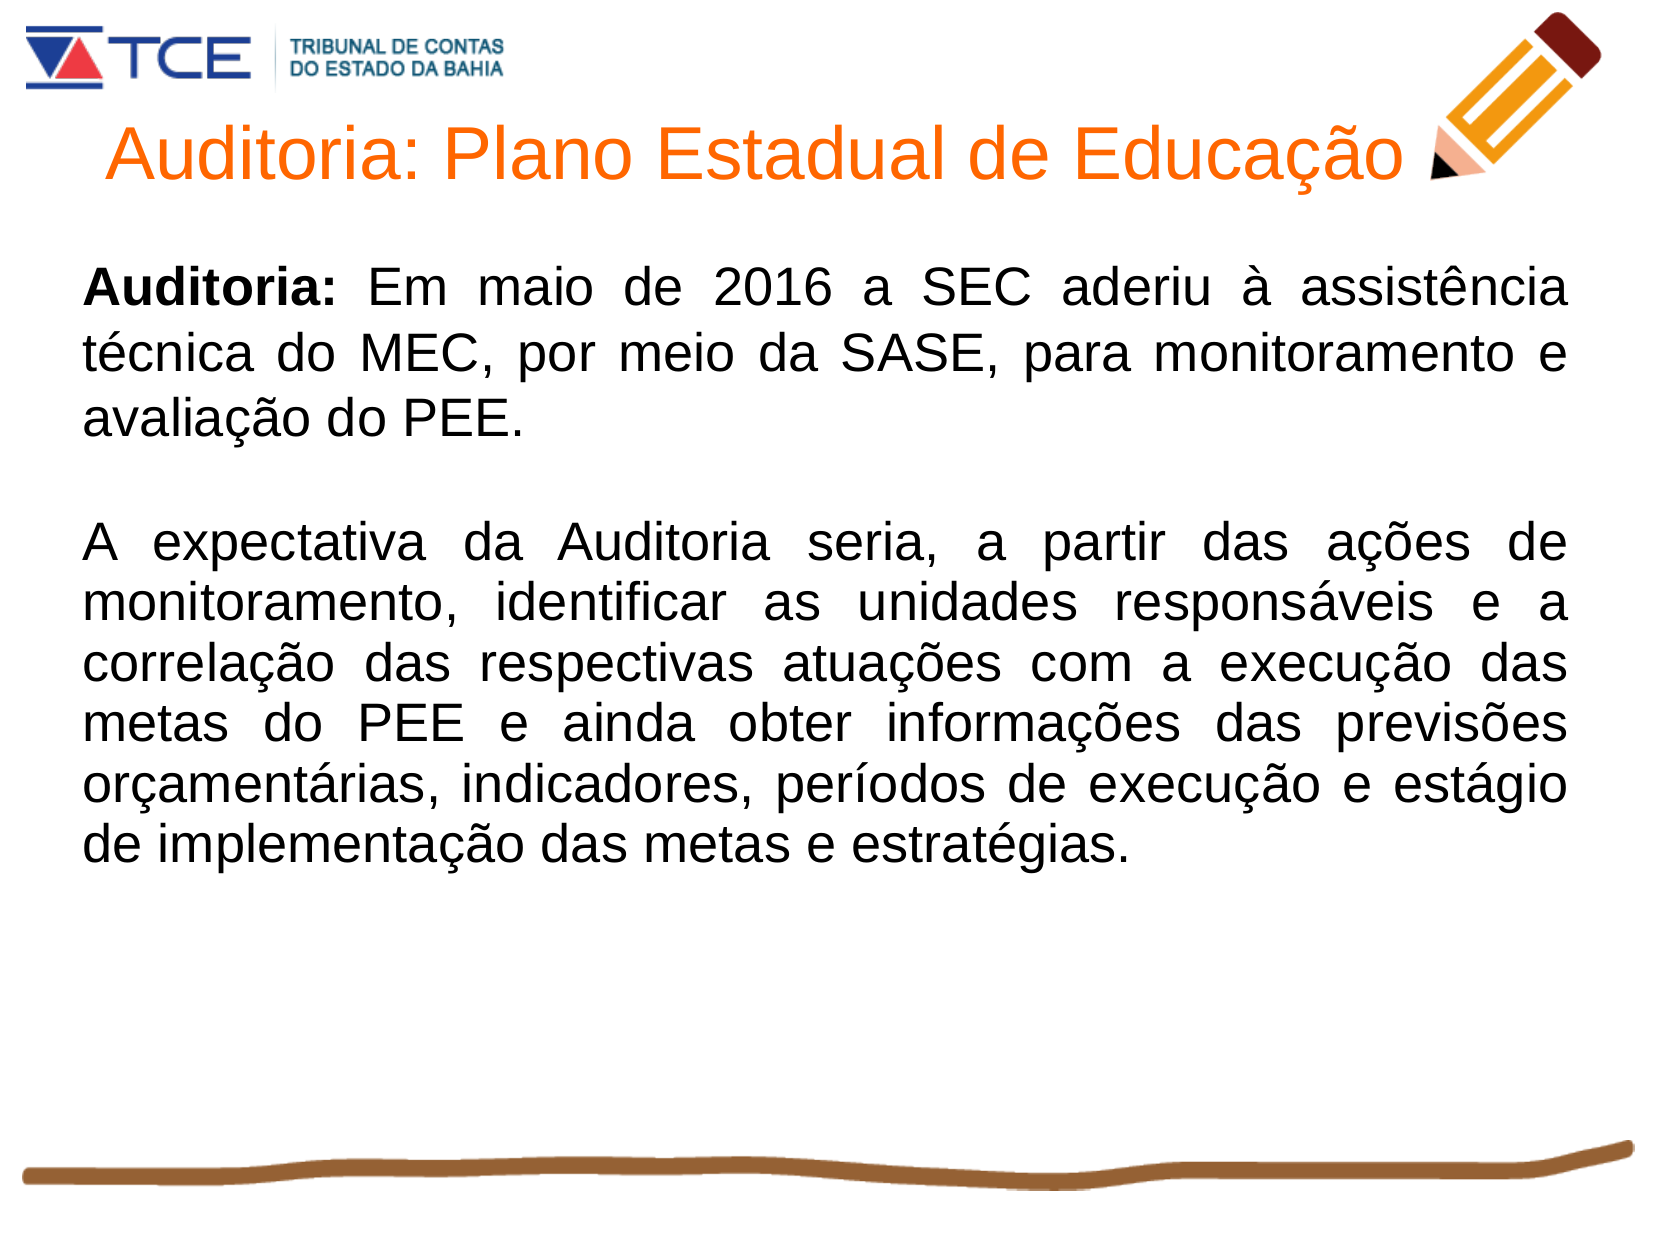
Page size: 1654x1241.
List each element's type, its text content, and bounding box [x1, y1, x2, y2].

picture [1430, 12, 1602, 181]
list Auditoria: Em maio de 2016 a SEC aderiu à assistência técnica do MEC, por meio da SASE, para monitoramento e avaliação do PEE. A expectativa da Auditoria seria, a partir das ações de monitoramento, identificar as unidades responsáveis e a correlação das respectivas atuações com a execução das metas do PEE e ainda obter informações das previsões orçamentárias, indicadores, períodos de execução e estágio de implementação das metas e estratégias. [82, 247, 1571, 1079]
picture [22, 1140, 1635, 1191]
title Auditoria: Plano Estadual de Educação [82, 90, 1429, 214]
picture [26, 23, 508, 93]
